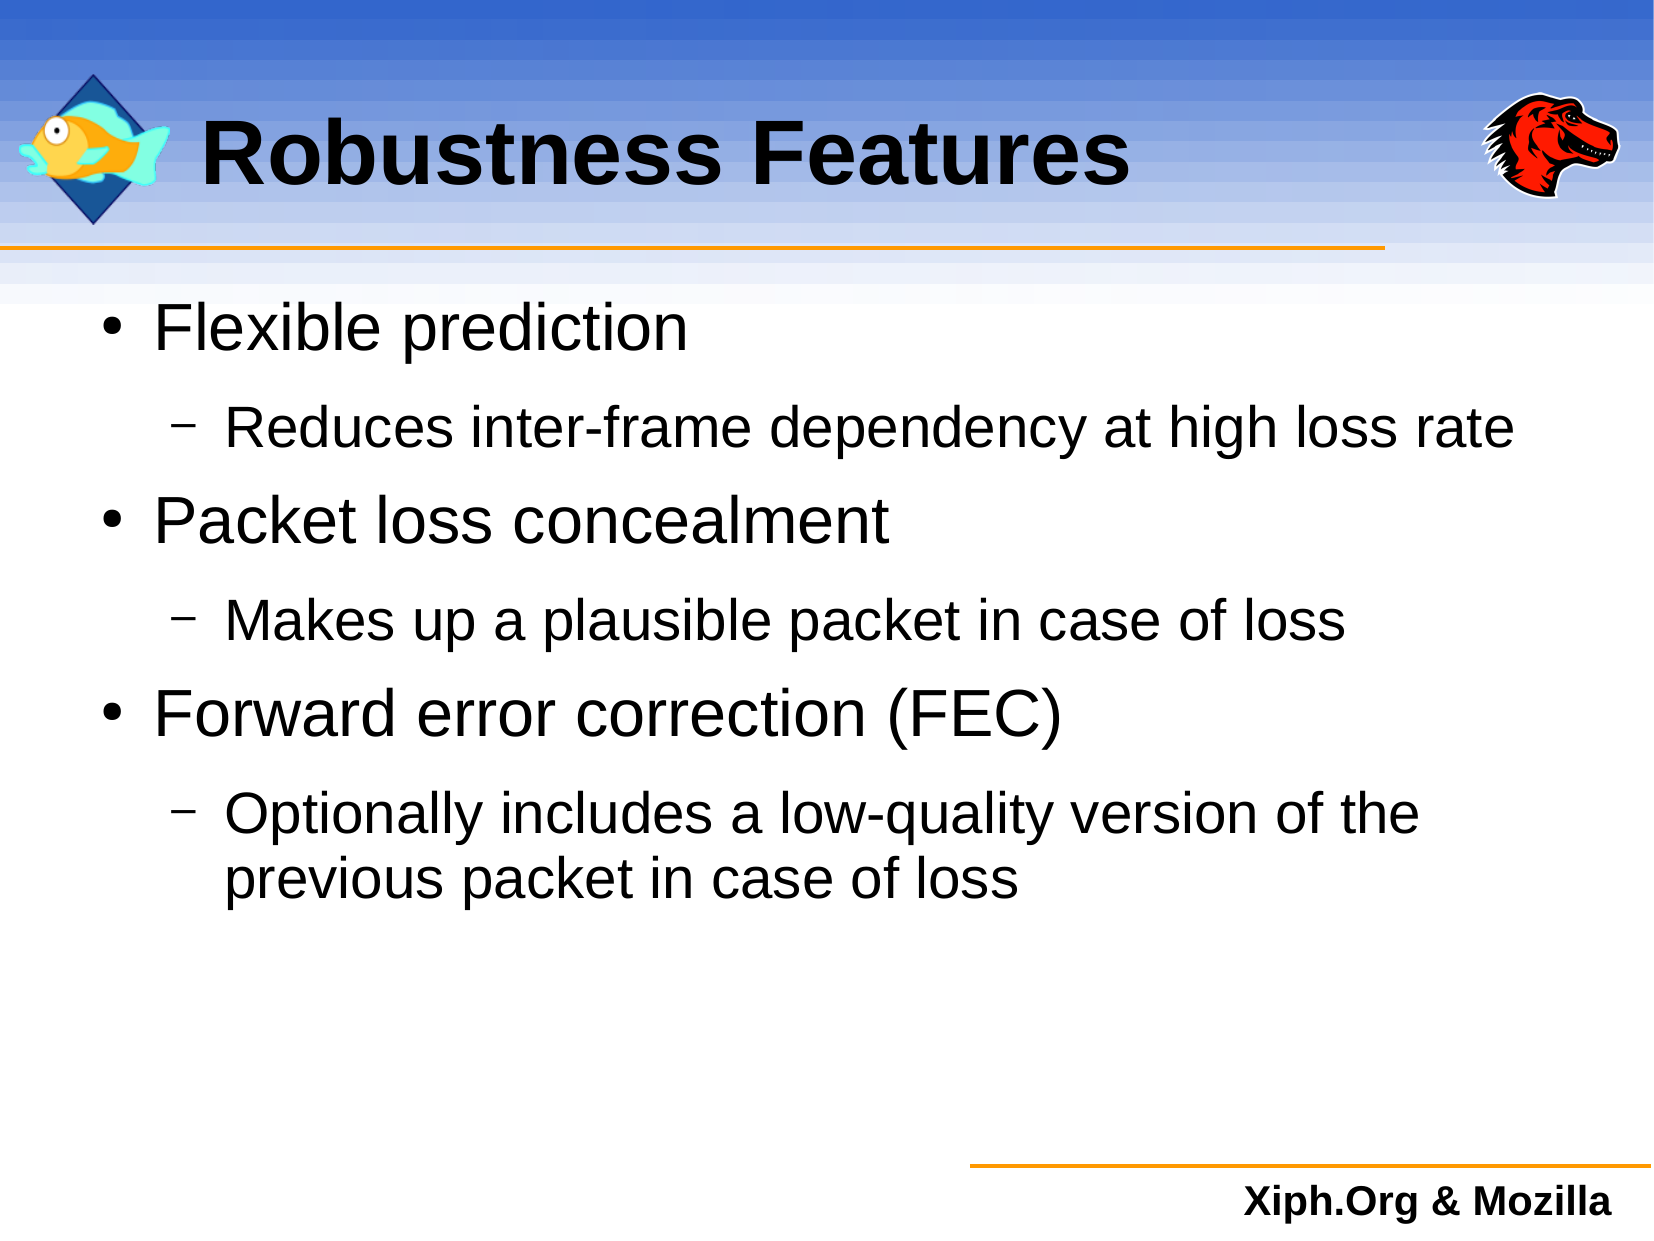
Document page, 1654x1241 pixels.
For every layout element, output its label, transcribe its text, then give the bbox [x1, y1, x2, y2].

picture [0, 0, 1654, 1241]
list Flexible prediction Reduces inter-frame dependency at high loss rate Packet loss concealment Makes up a plausible packet in case of loss Forward error correction (FEC) Optionally includes a low-quality version of the previous packet in case of loss [82, 290, 1538, 1010]
title Robustness Features [200, 49, 1571, 257]
